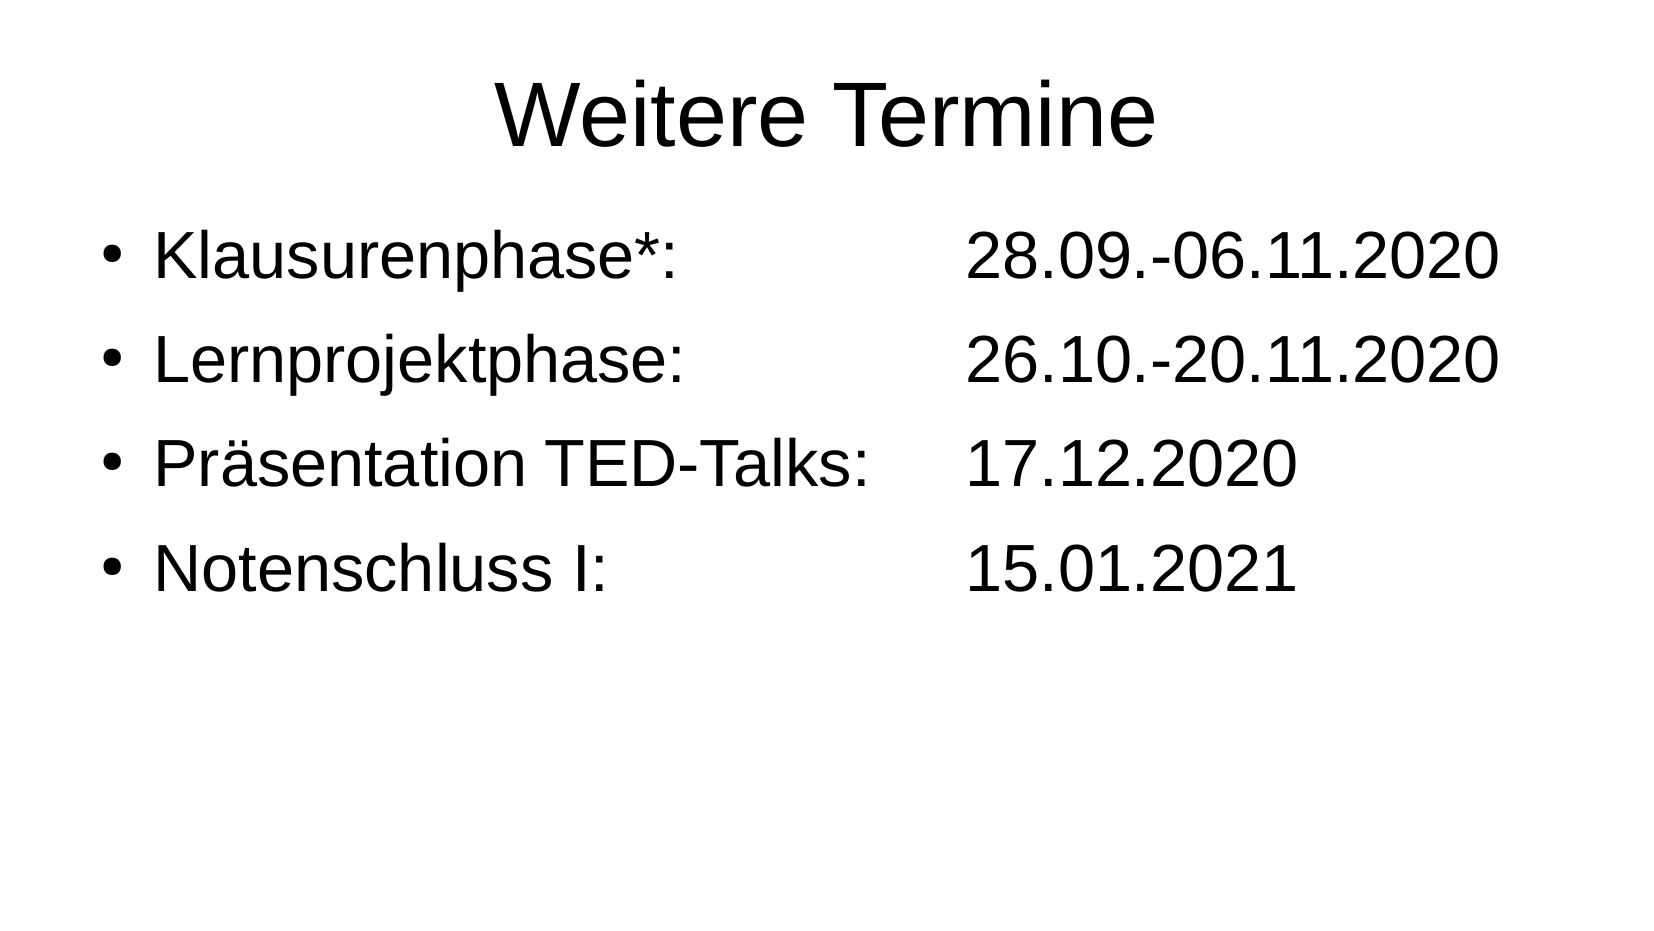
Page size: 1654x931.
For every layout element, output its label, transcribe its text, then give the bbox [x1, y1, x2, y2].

title Weitere Termine [82, 37, 1571, 193]
list Klausurenphase*: 28.09.-06.11.2020 Lernprojektphase: 26.10.-20.11.2020 Präsentation TED-Talks: 17.12.2020 Notenschluss I: 15.01.2021 [82, 217, 1571, 758]
